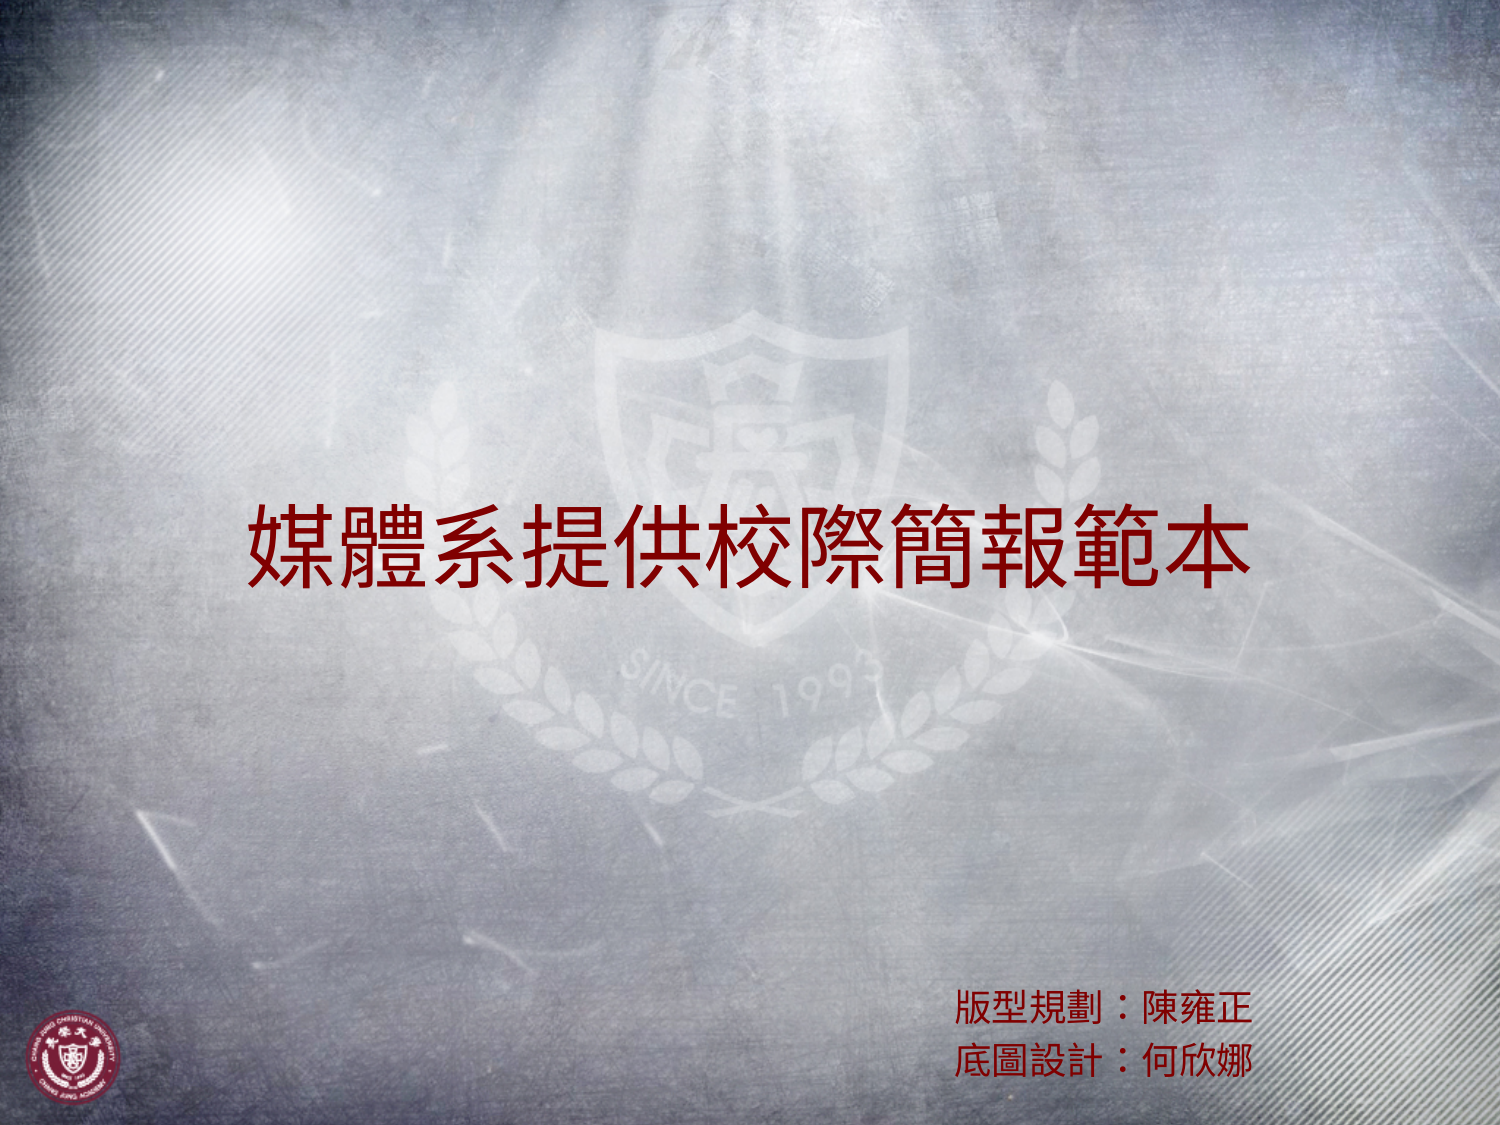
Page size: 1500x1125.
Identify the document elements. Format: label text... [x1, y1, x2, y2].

subtitle 版型規劃：陳雍正 底圖設計：何欣娜 [939, 976, 1471, 1122]
title 媒體系提供校際簡報範本 [218, 432, 1282, 657]
